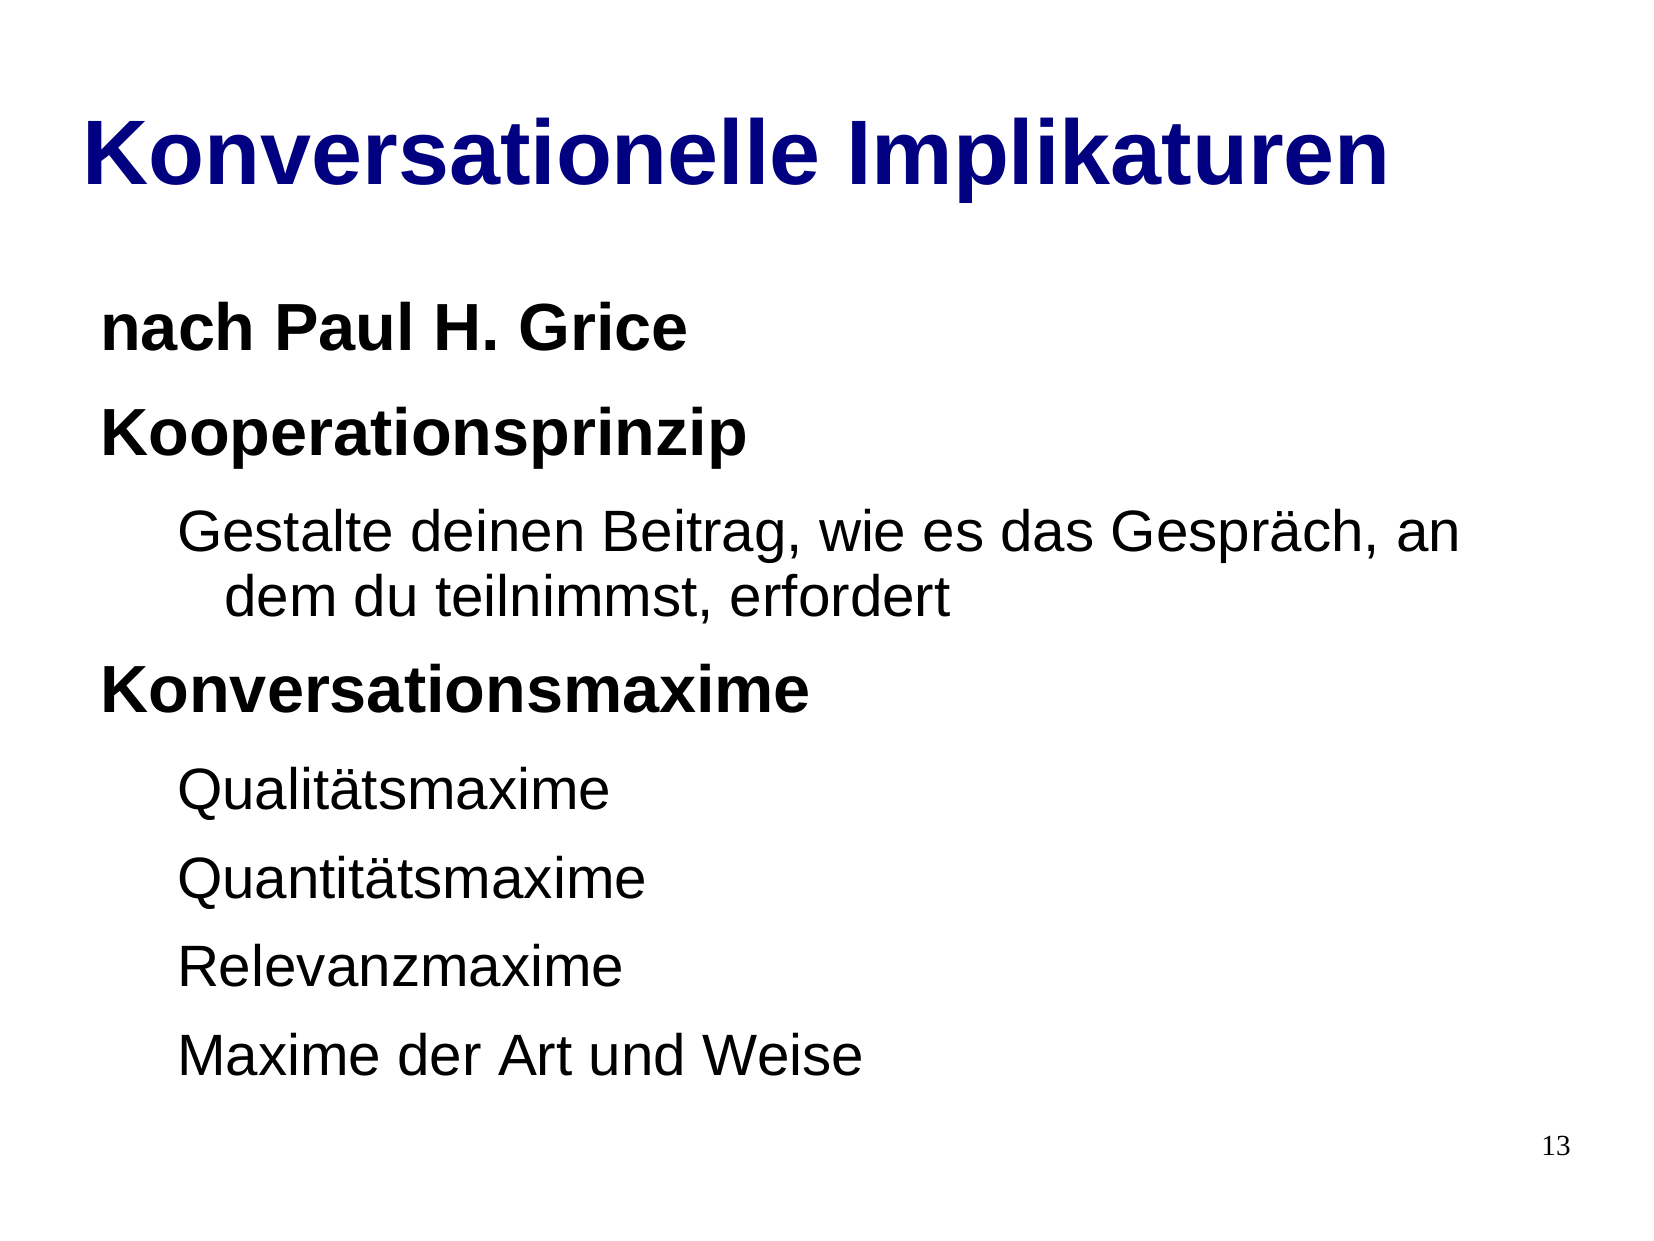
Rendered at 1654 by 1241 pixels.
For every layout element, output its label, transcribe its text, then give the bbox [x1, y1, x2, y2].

title Konversationelle Implikaturen [82, 56, 1571, 250]
list nach Paul H. Grice Kooperationsprinzip Gestalte deinen Beitrag, wie es das Gespräch, an dem du teilnimmst, erfordert Konversationsmaxime Qualitätsmaxime Quantitätsmaxime Relevanzmaxime Maxime der Art und Weise [82, 290, 1571, 1166]
